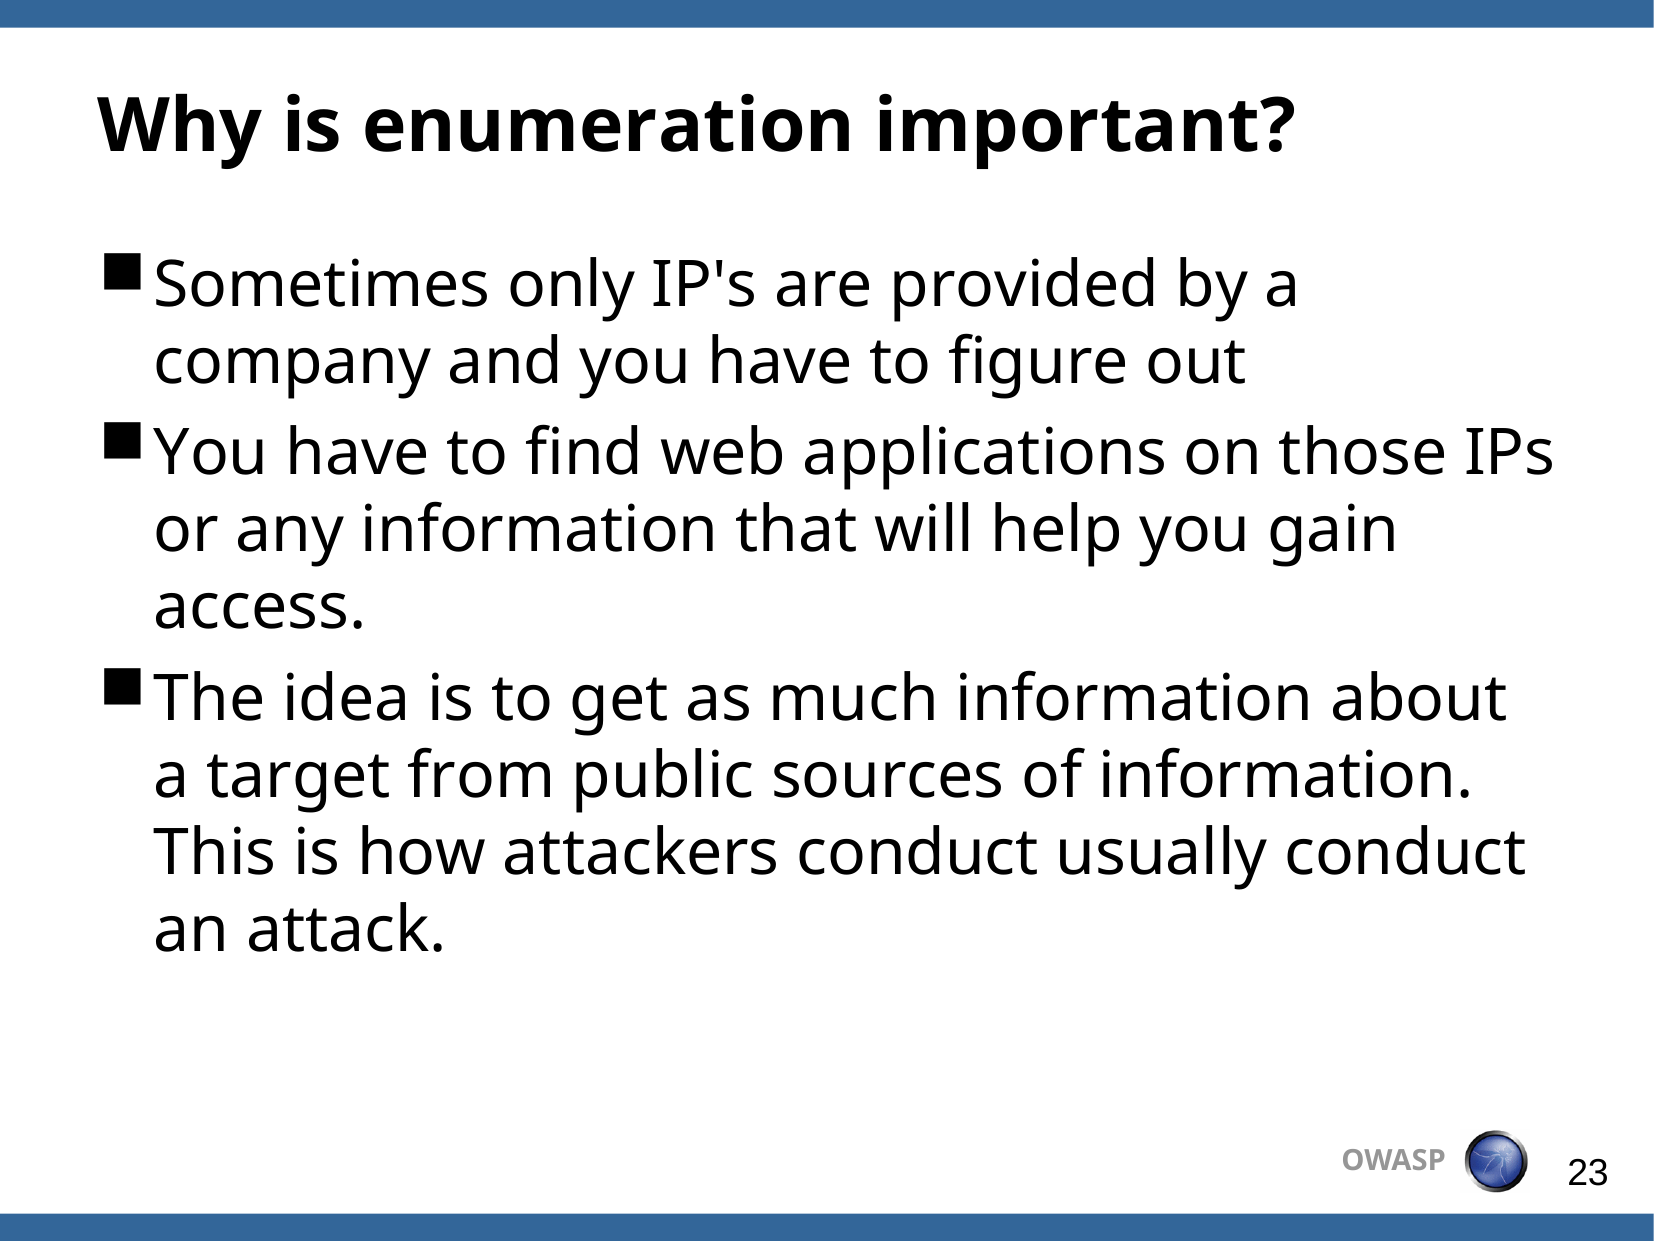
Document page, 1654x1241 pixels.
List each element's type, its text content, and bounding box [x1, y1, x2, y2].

picture [1460, 1129, 1530, 1193]
list Sometimes only IP's are provided by a company and you have to figure out You have to find web applications on those IPs or any information that will help you gain access. The idea is to get as much information about a target from public sources of information. This is how attackers conduct usually conduct an attack. [82, 234, 1571, 1108]
title Why is enumeration important? [82, 49, 1571, 193]
